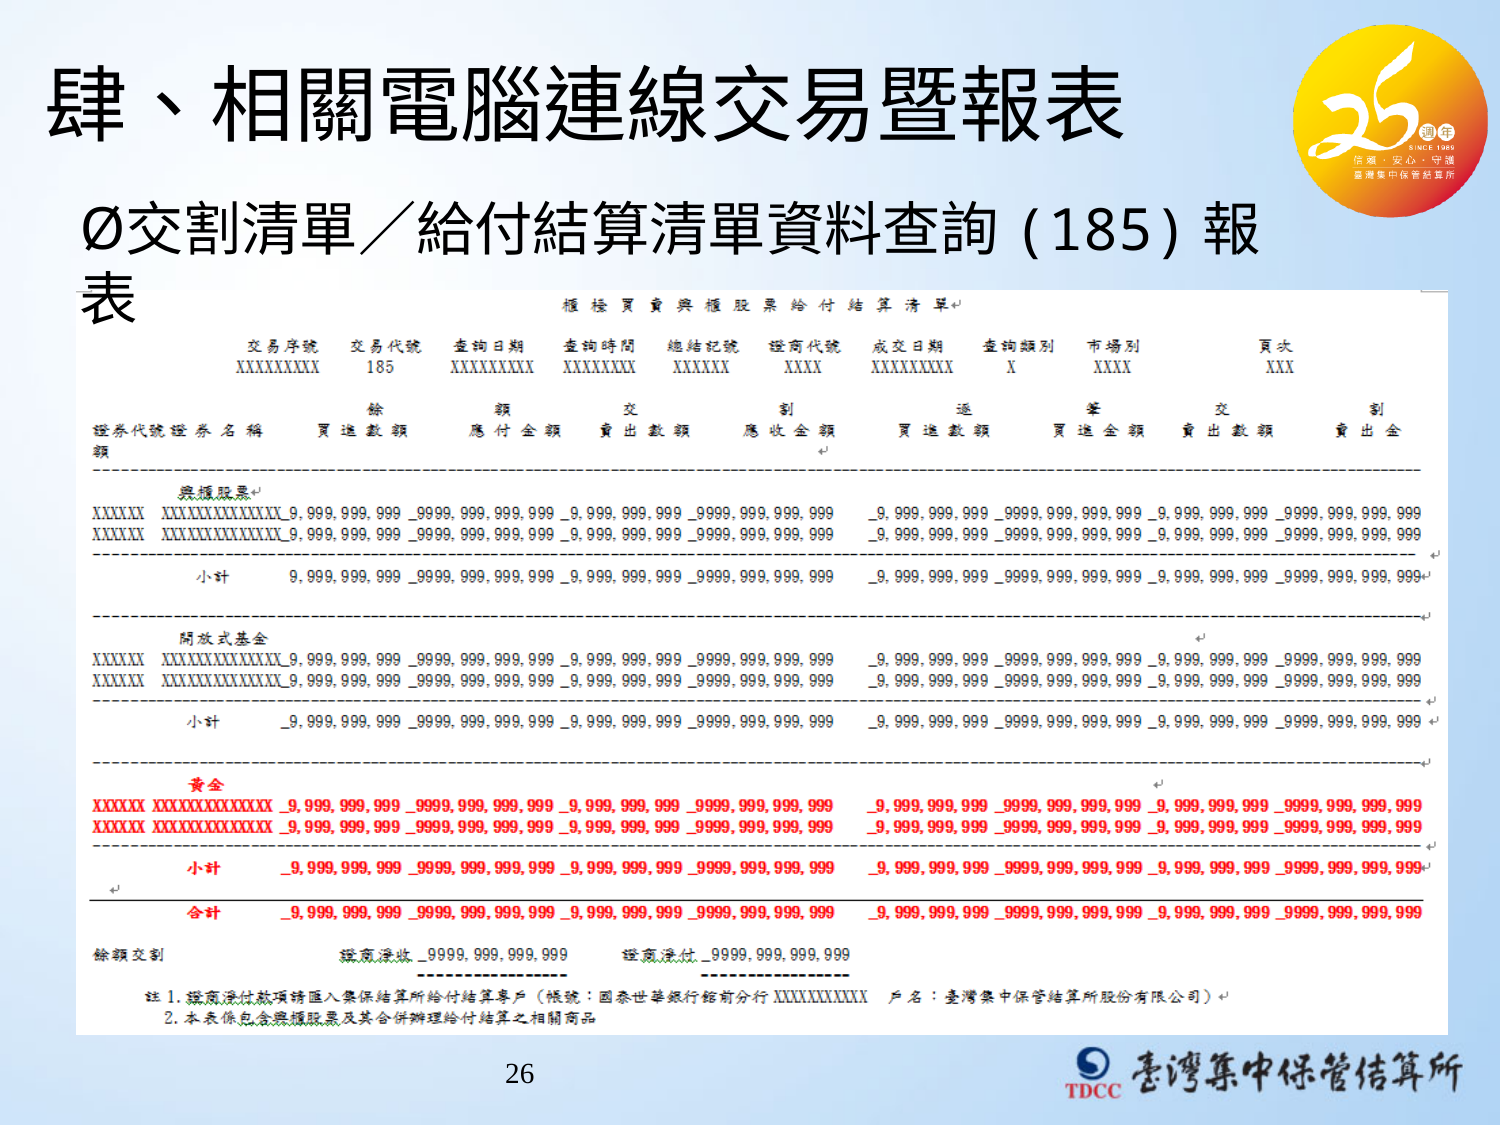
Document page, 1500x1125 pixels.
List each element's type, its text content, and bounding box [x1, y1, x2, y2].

text_box [490, 1046, 841, 1125]
title 肆、相關電腦連線交易暨報表 [29, 45, 1426, 173]
picture [76, 290, 1448, 1035]
text_box 交割清單／給付結算清單資料查詢(185)報表 [64, 184, 1317, 270]
